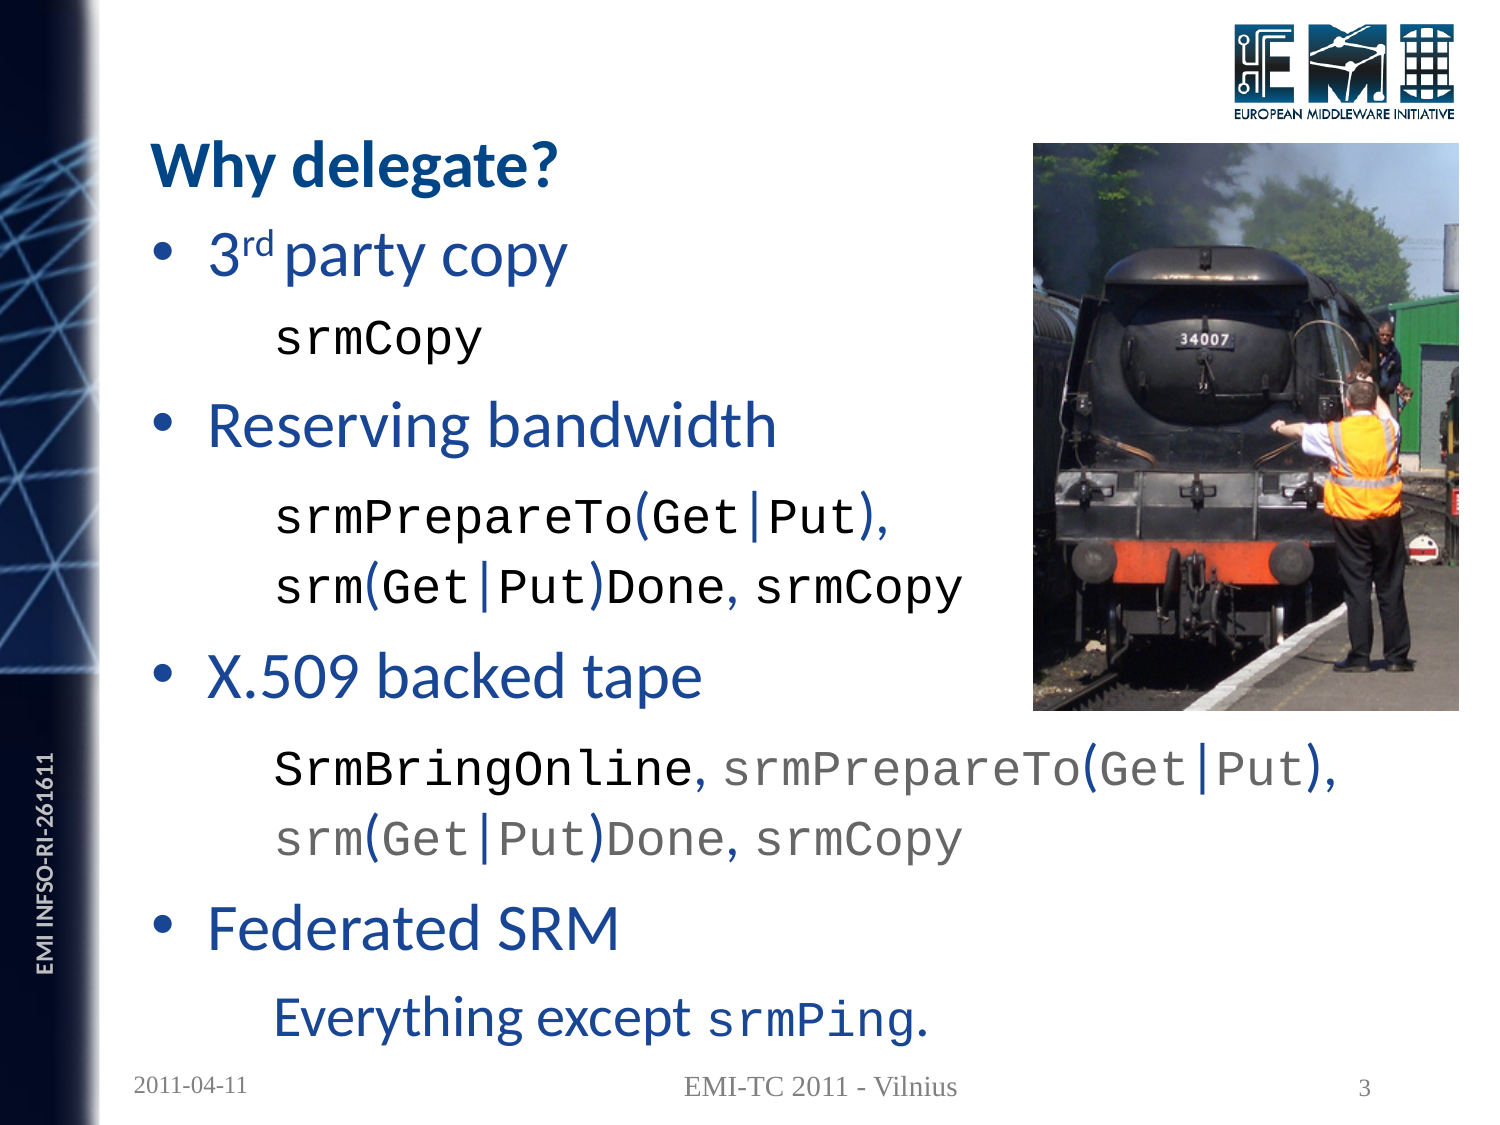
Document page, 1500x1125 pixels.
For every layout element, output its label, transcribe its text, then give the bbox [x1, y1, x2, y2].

list 3rd party copy srmCopy Reserving bandwidth srmPrepareTo(Get|Put), srm(Get|Put)Done, srmCopy X.509 backed tape SrmBringOnline, srmPrepareTo(Get|Put), srm(Get|Put)Done, srmCopy Federated SRM Everything except srmPing. [151, 210, 1447, 1052]
picture [1033, 143, 1459, 711]
picture [1185, 8, 1500, 115]
picture [0, 0, 111, 1125]
title Why delegate? [150, 115, 1500, 207]
